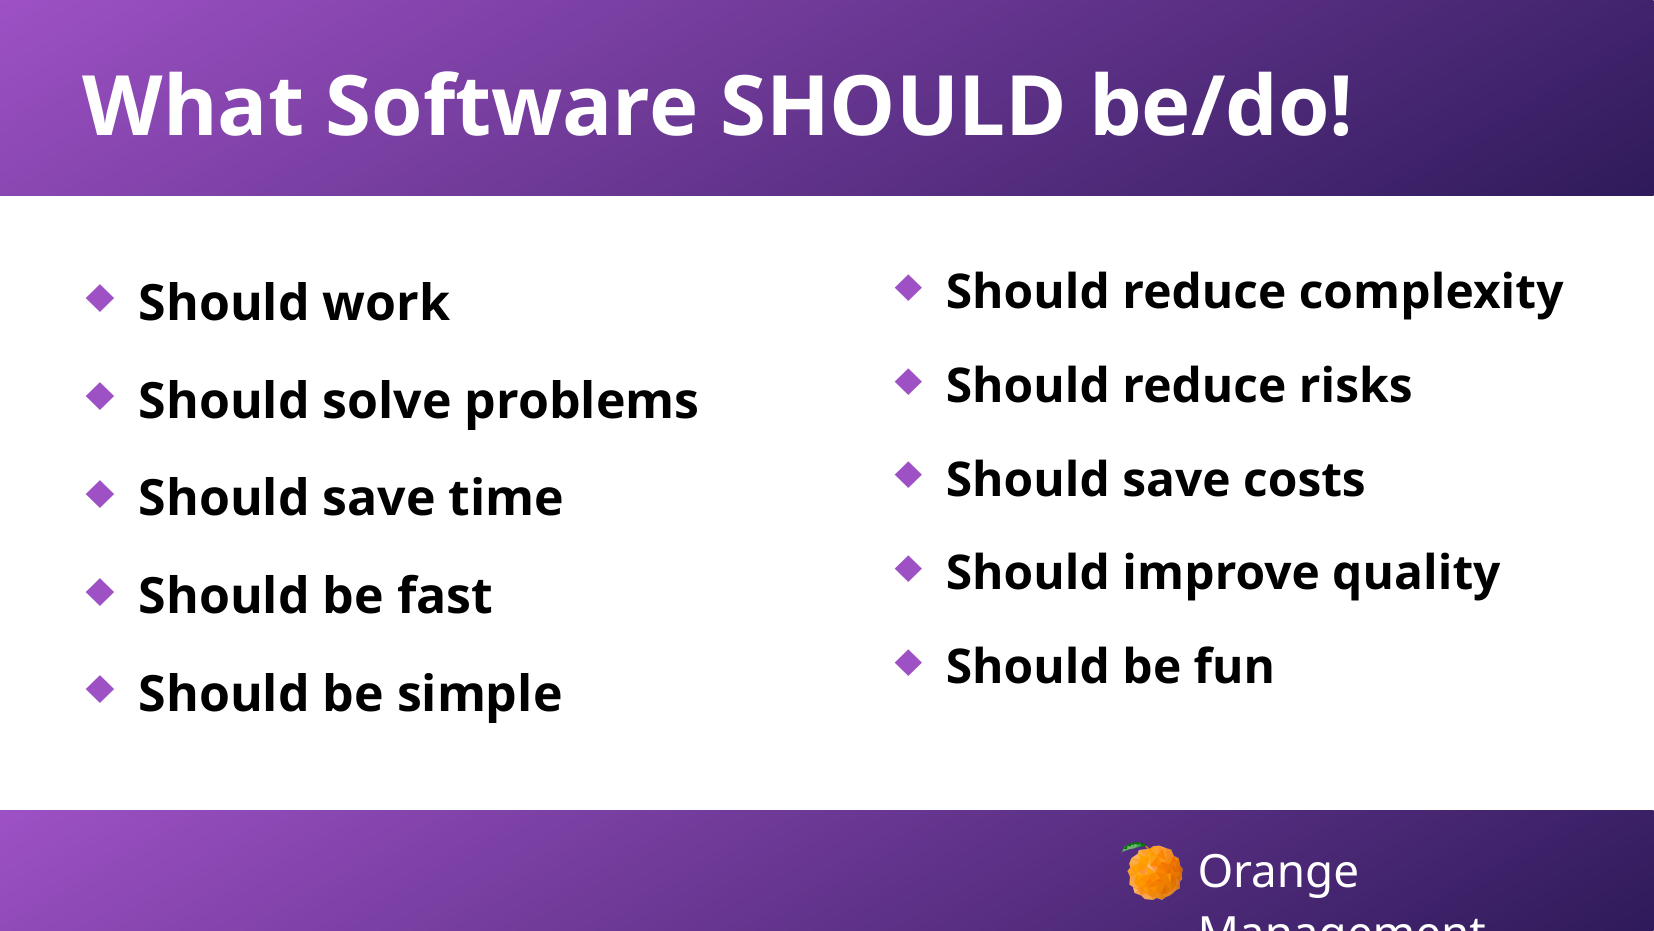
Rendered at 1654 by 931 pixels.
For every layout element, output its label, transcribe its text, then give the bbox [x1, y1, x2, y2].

text_box [0, 0, 1654, 196]
text_box [1355, 927, 1366, 931]
title What Software SHOULD be/do! [82, 25, 1571, 181]
picture [1121, 842, 1182, 901]
text_box [1381, 927, 1391, 931]
text_box [1450, 927, 1461, 931]
text_box Orange Management [1182, 830, 1648, 907]
text_box [1423, 927, 1434, 931]
text_box [0, 810, 1654, 931]
text_box [1273, 927, 1284, 931]
text_box [1326, 927, 1337, 931]
text_box [1396, 927, 1407, 931]
list Should reduce complexity Should reduce risks Should save costs Should improve quality Should be fun [877, 257, 1581, 747]
text_box [1205, 921, 1209, 931]
list Should work Should solve problems Should save time Should be fast Should be simple [68, 266, 768, 736]
